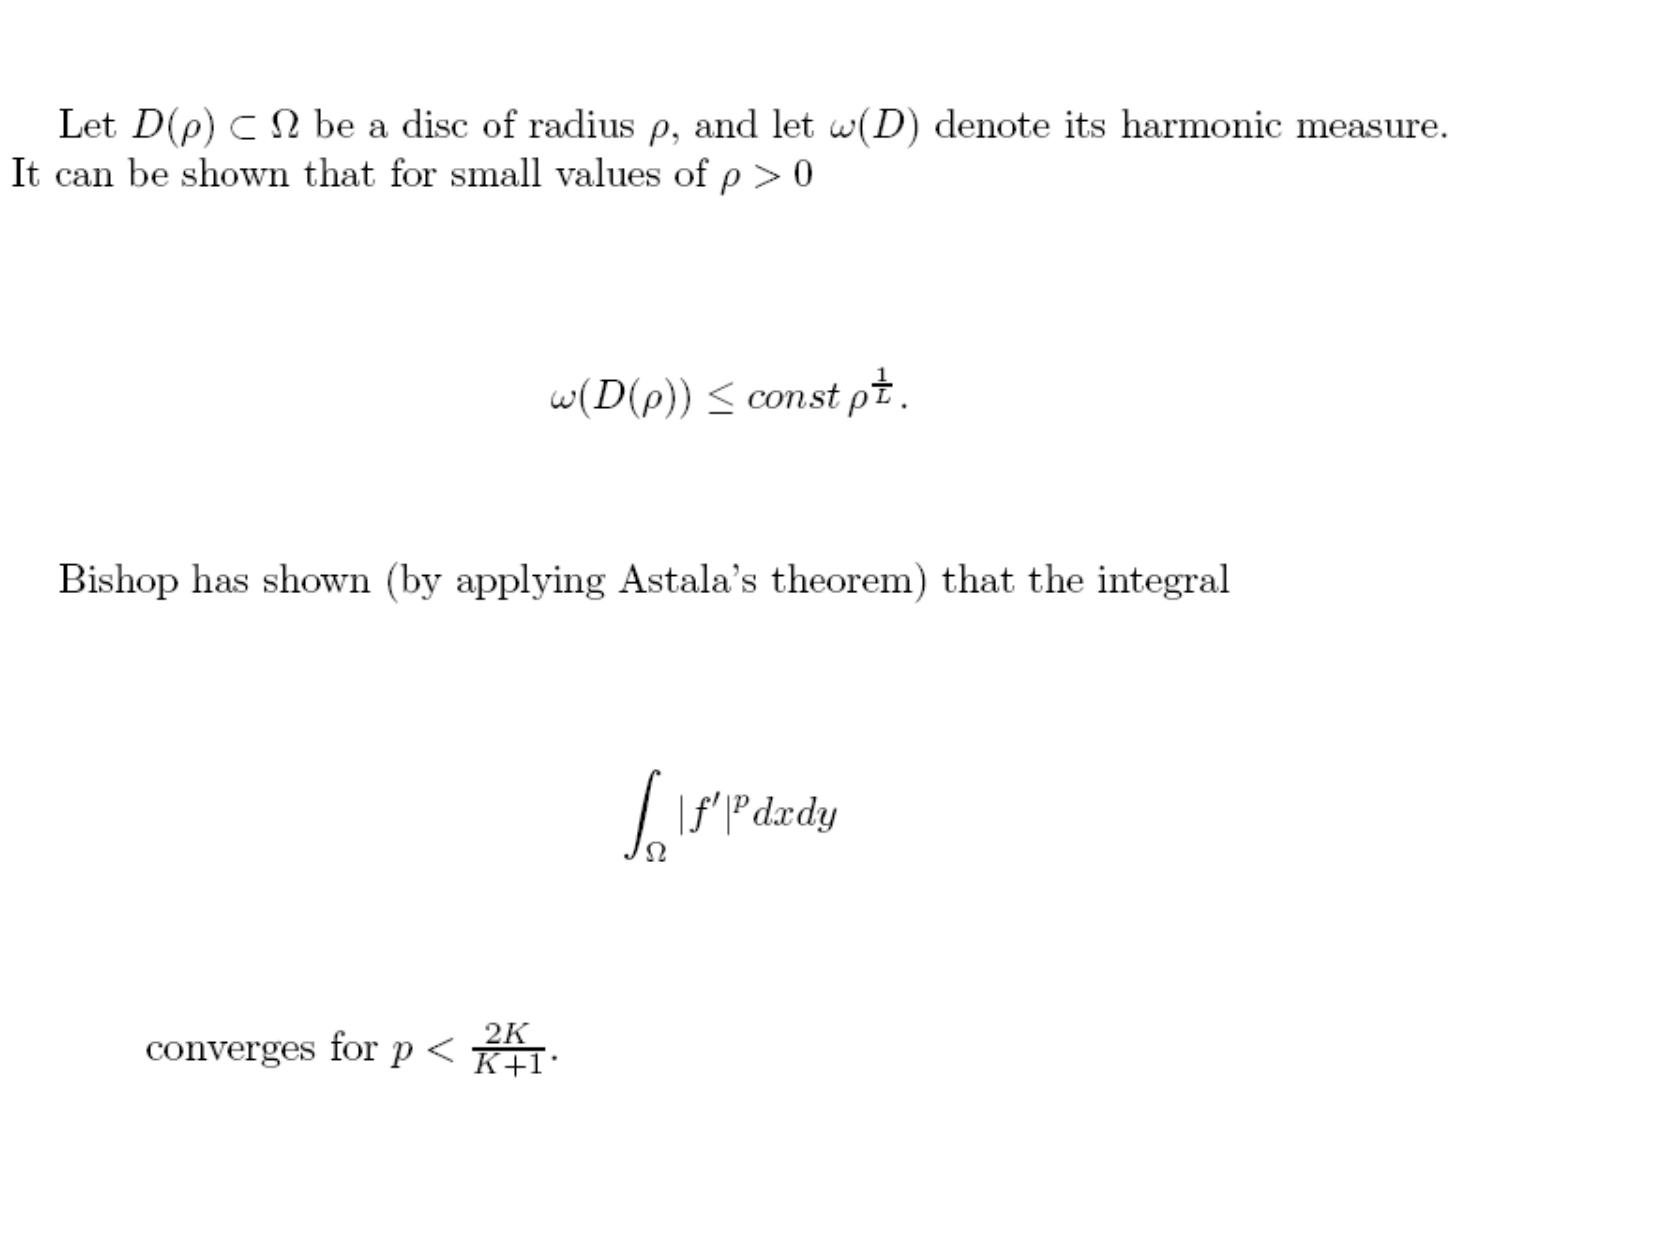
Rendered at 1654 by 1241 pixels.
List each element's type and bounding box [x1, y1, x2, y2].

picture [0, 37, 1613, 1001]
picture [124, 1012, 1501, 1104]
